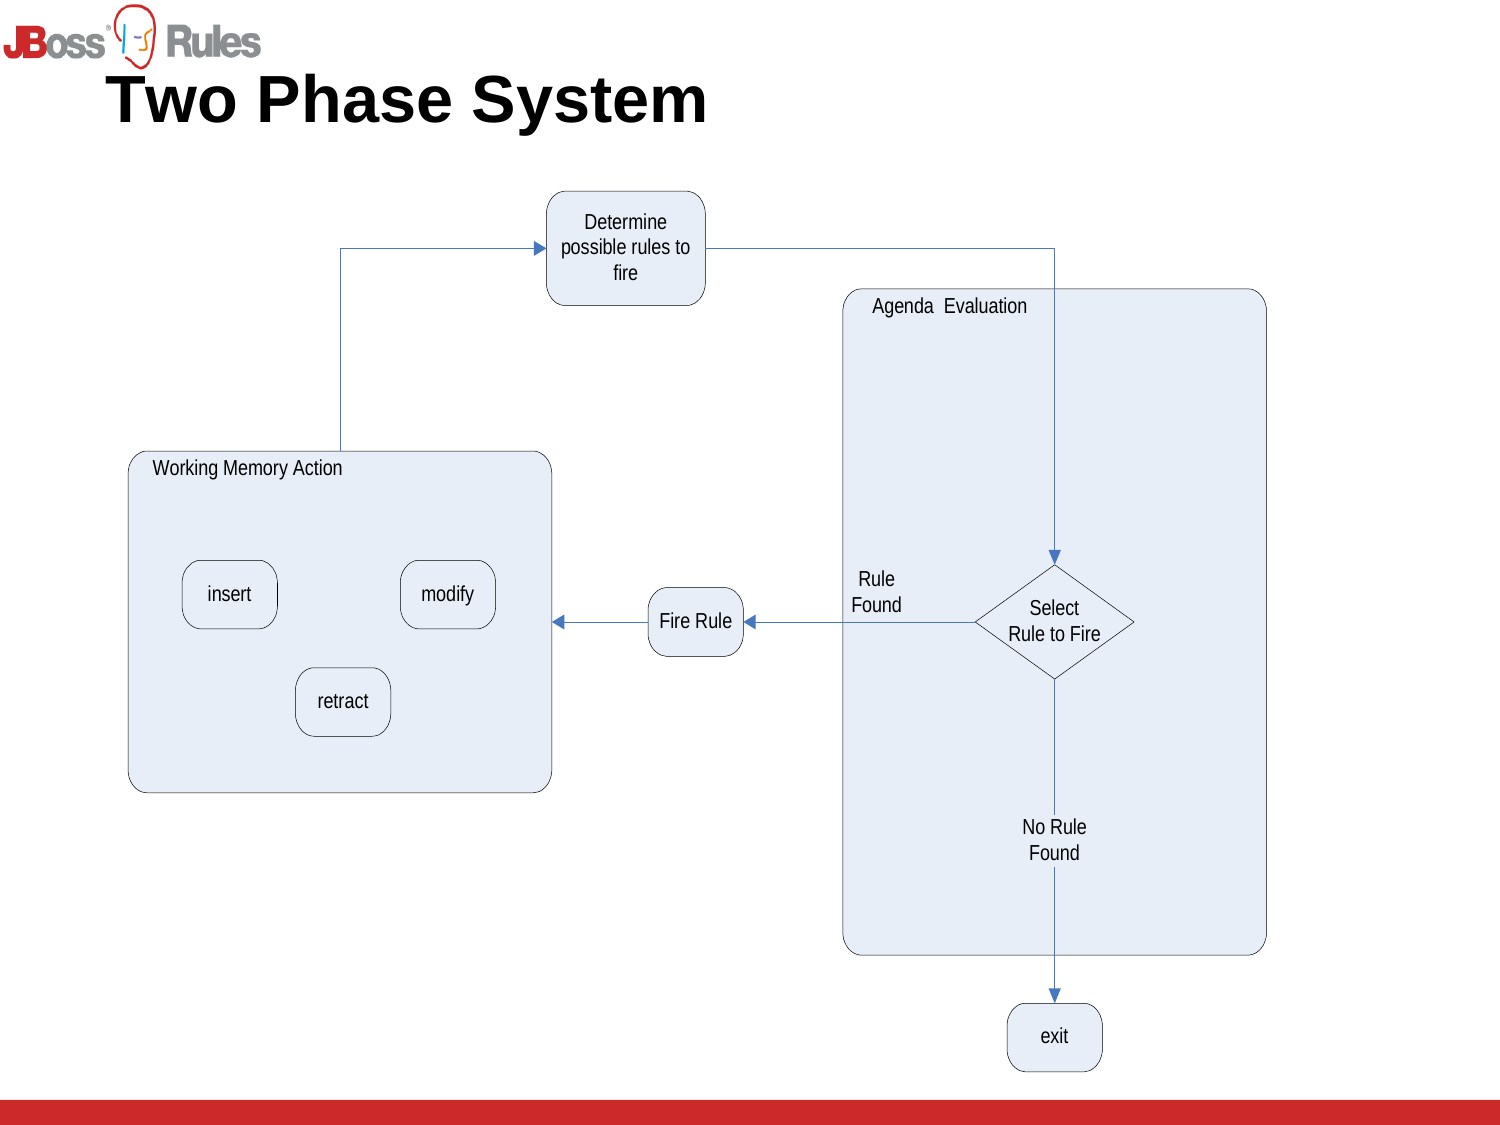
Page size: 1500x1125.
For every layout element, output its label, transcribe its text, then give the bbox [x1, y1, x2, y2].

picture [0, 0, 266, 73]
title Two Phase System [90, 39, 1206, 144]
chart [125, 187, 1270, 1076]
